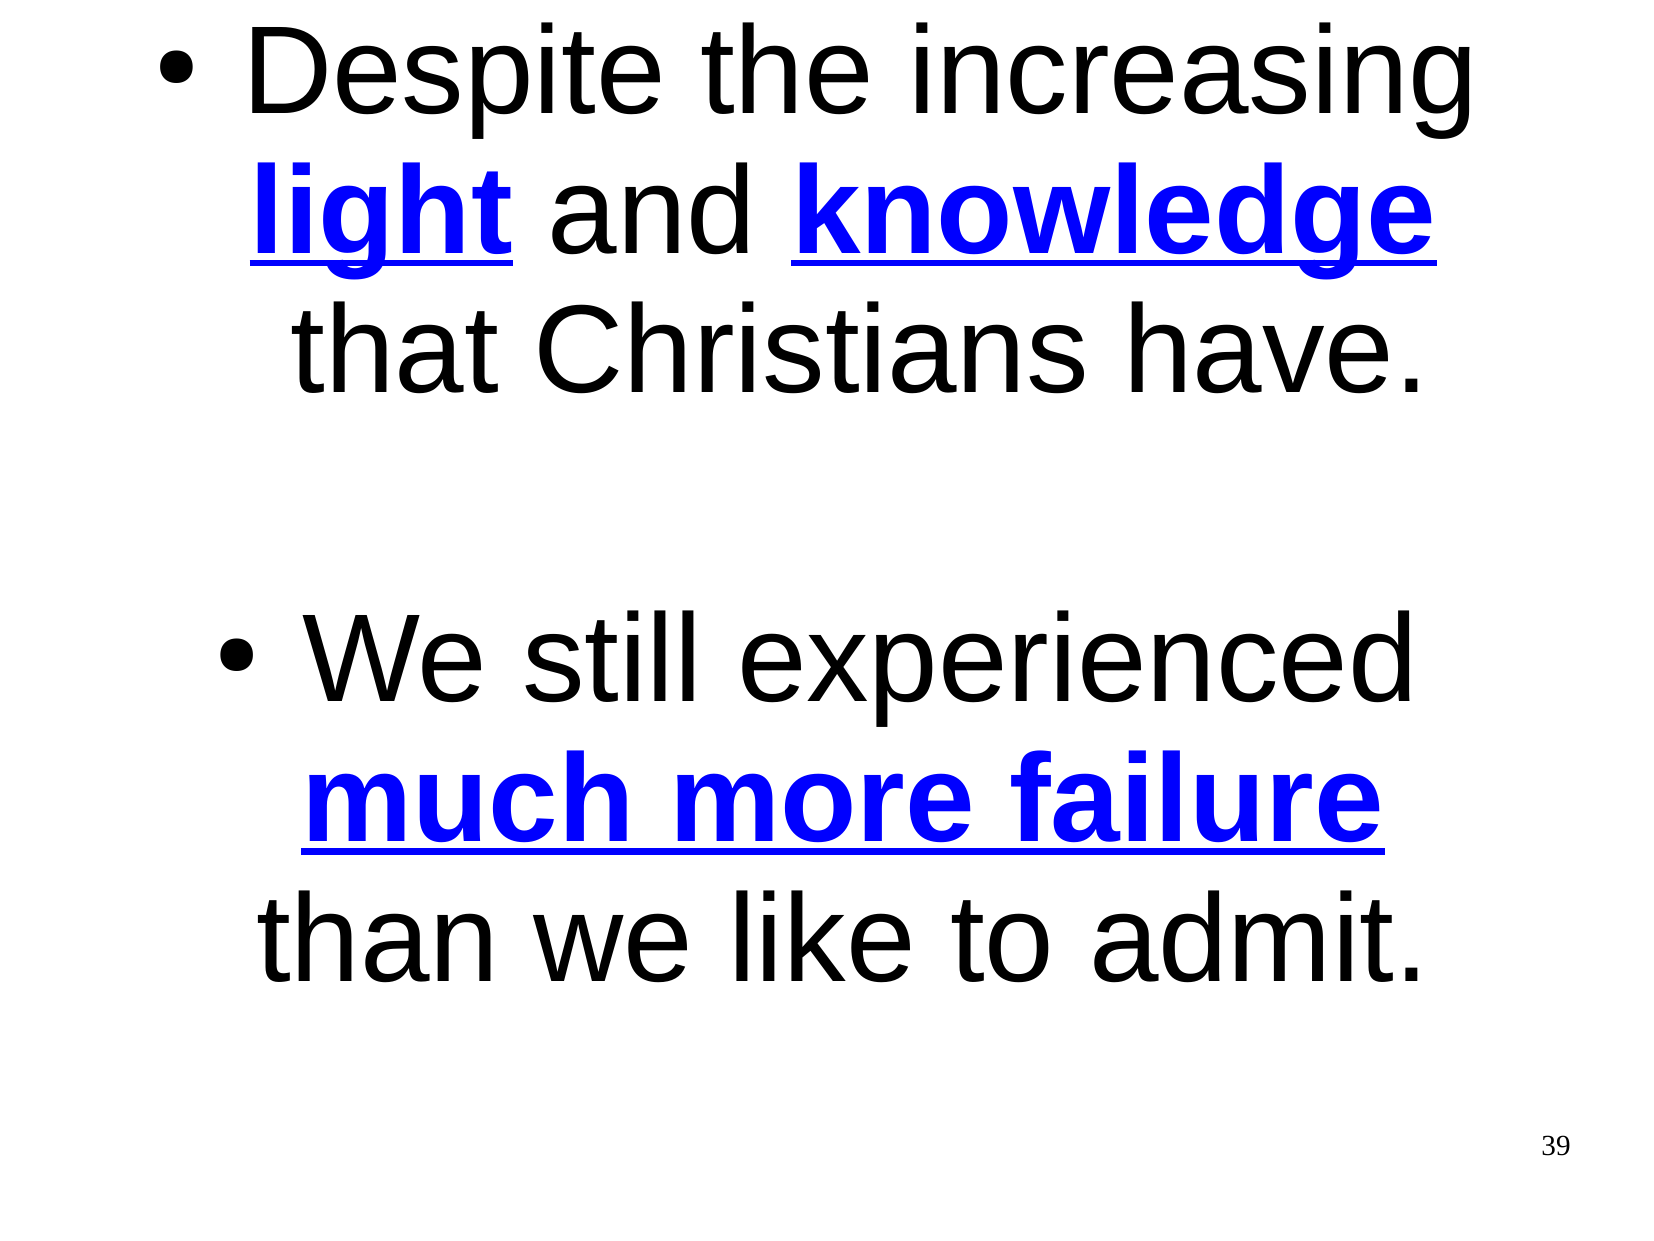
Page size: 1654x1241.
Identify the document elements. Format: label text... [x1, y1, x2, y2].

list Despite the increasing light and knowledge that Christians have. We still experienced much more failure than we like to admit. [0, 0, 1651, 1238]
